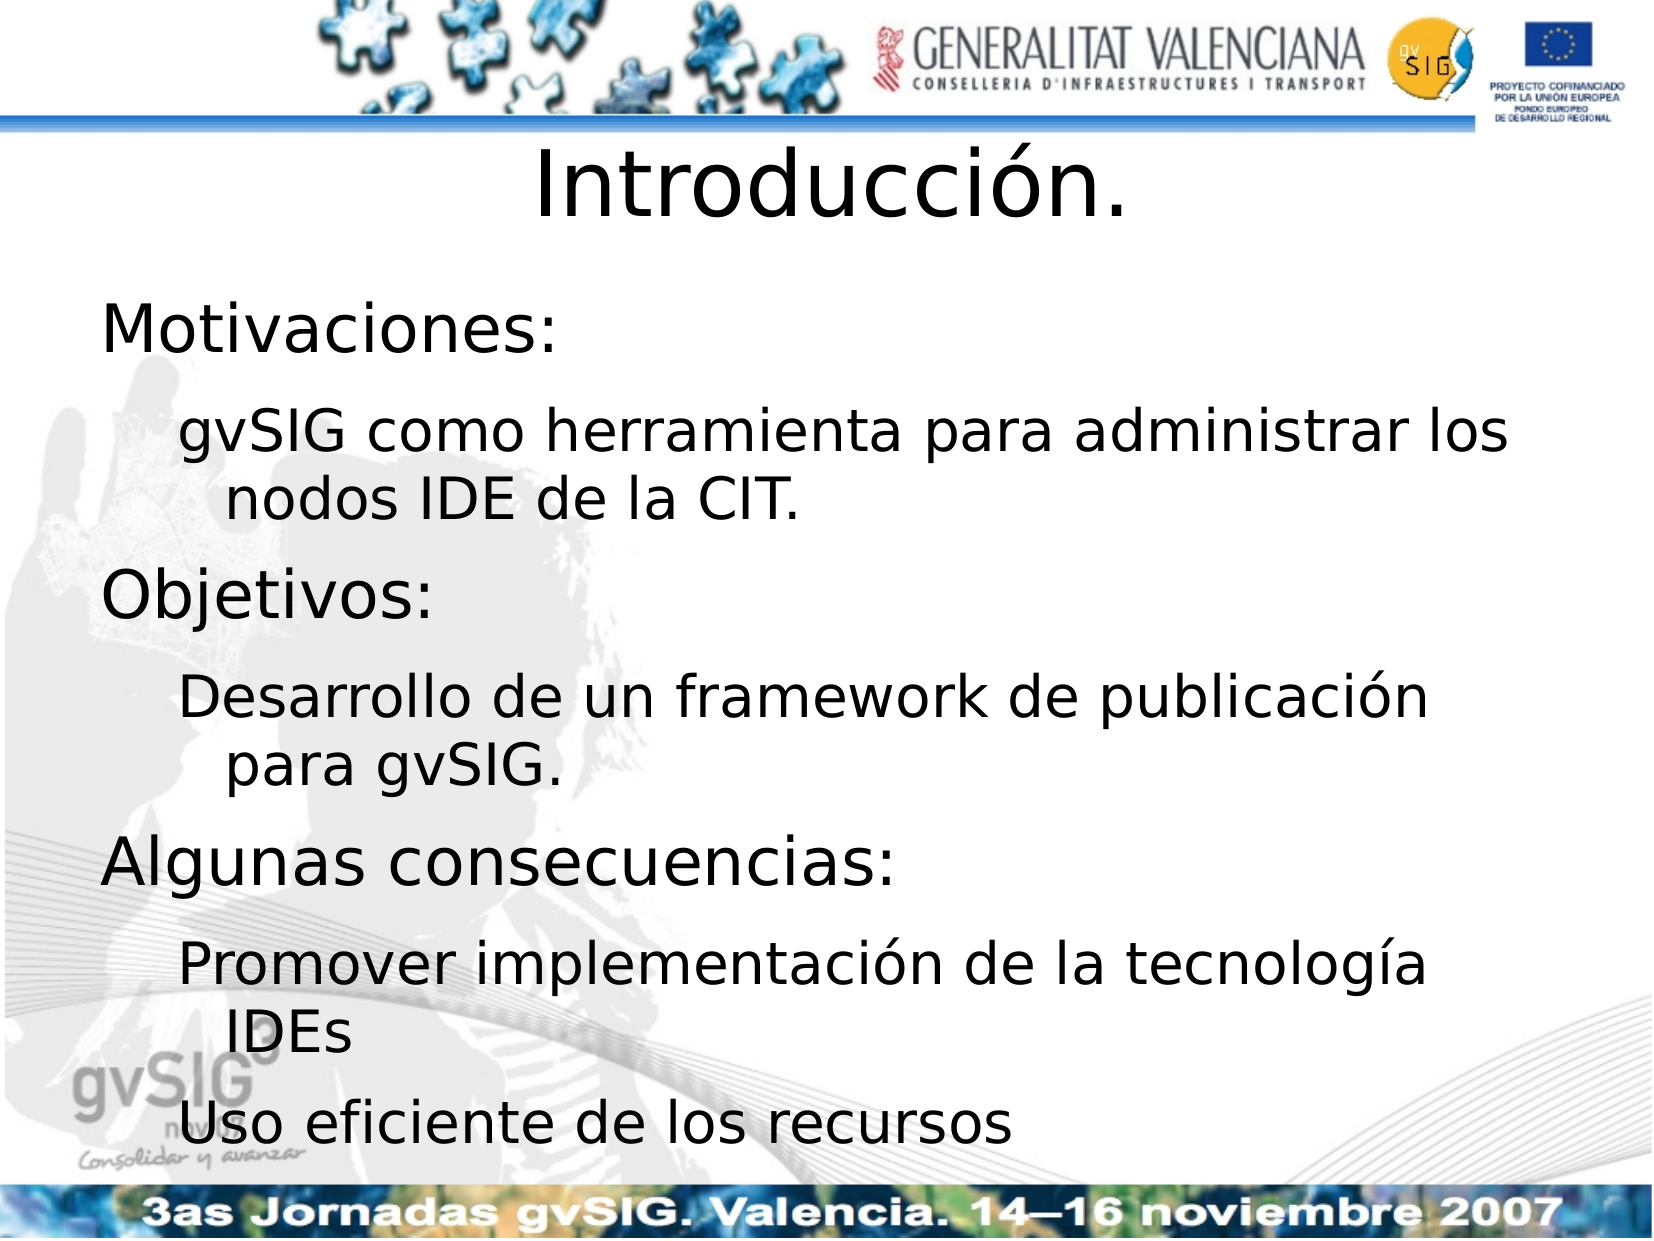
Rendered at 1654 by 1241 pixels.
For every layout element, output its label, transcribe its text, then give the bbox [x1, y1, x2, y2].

list Motivaciones: gvSIG como herramienta para administrar los nodos IDE de la CIT. Objetivos: Desarrollo de un framework de publicación para gvSIG. Algunas consecuencias: Promover implementación de la tecnología IDEs Uso eficiente de los recursos [82, 290, 1571, 1158]
title Introducción. [88, 88, 1577, 281]
picture [0, 0, 1652, 1238]
